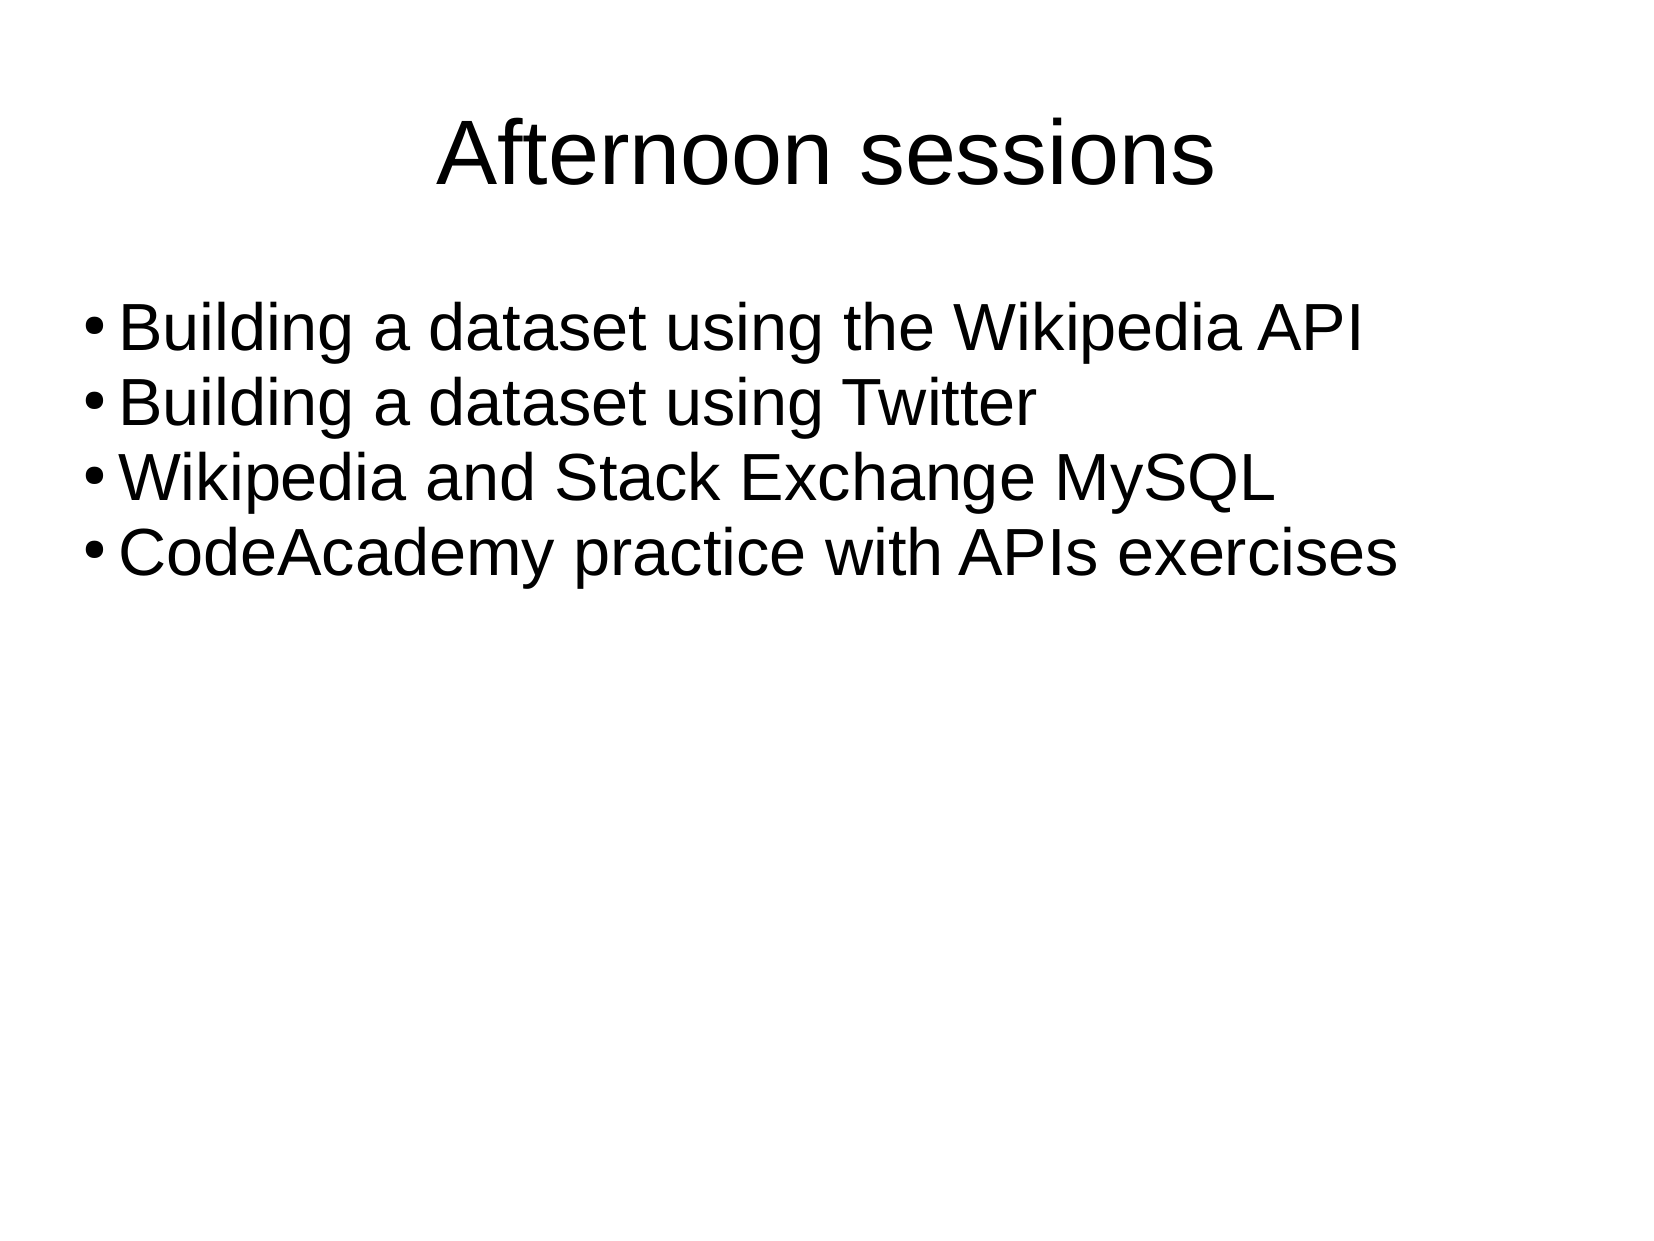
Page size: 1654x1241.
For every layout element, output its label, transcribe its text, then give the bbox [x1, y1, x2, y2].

title Afternoon sessions [82, 49, 1571, 257]
subtitle Building a dataset using the Wikipedia API Building a dataset using Twitter Wikipedia and Stack Exchange MySQL CodeAcademy practice with APIs exercises [82, 290, 1571, 1010]
